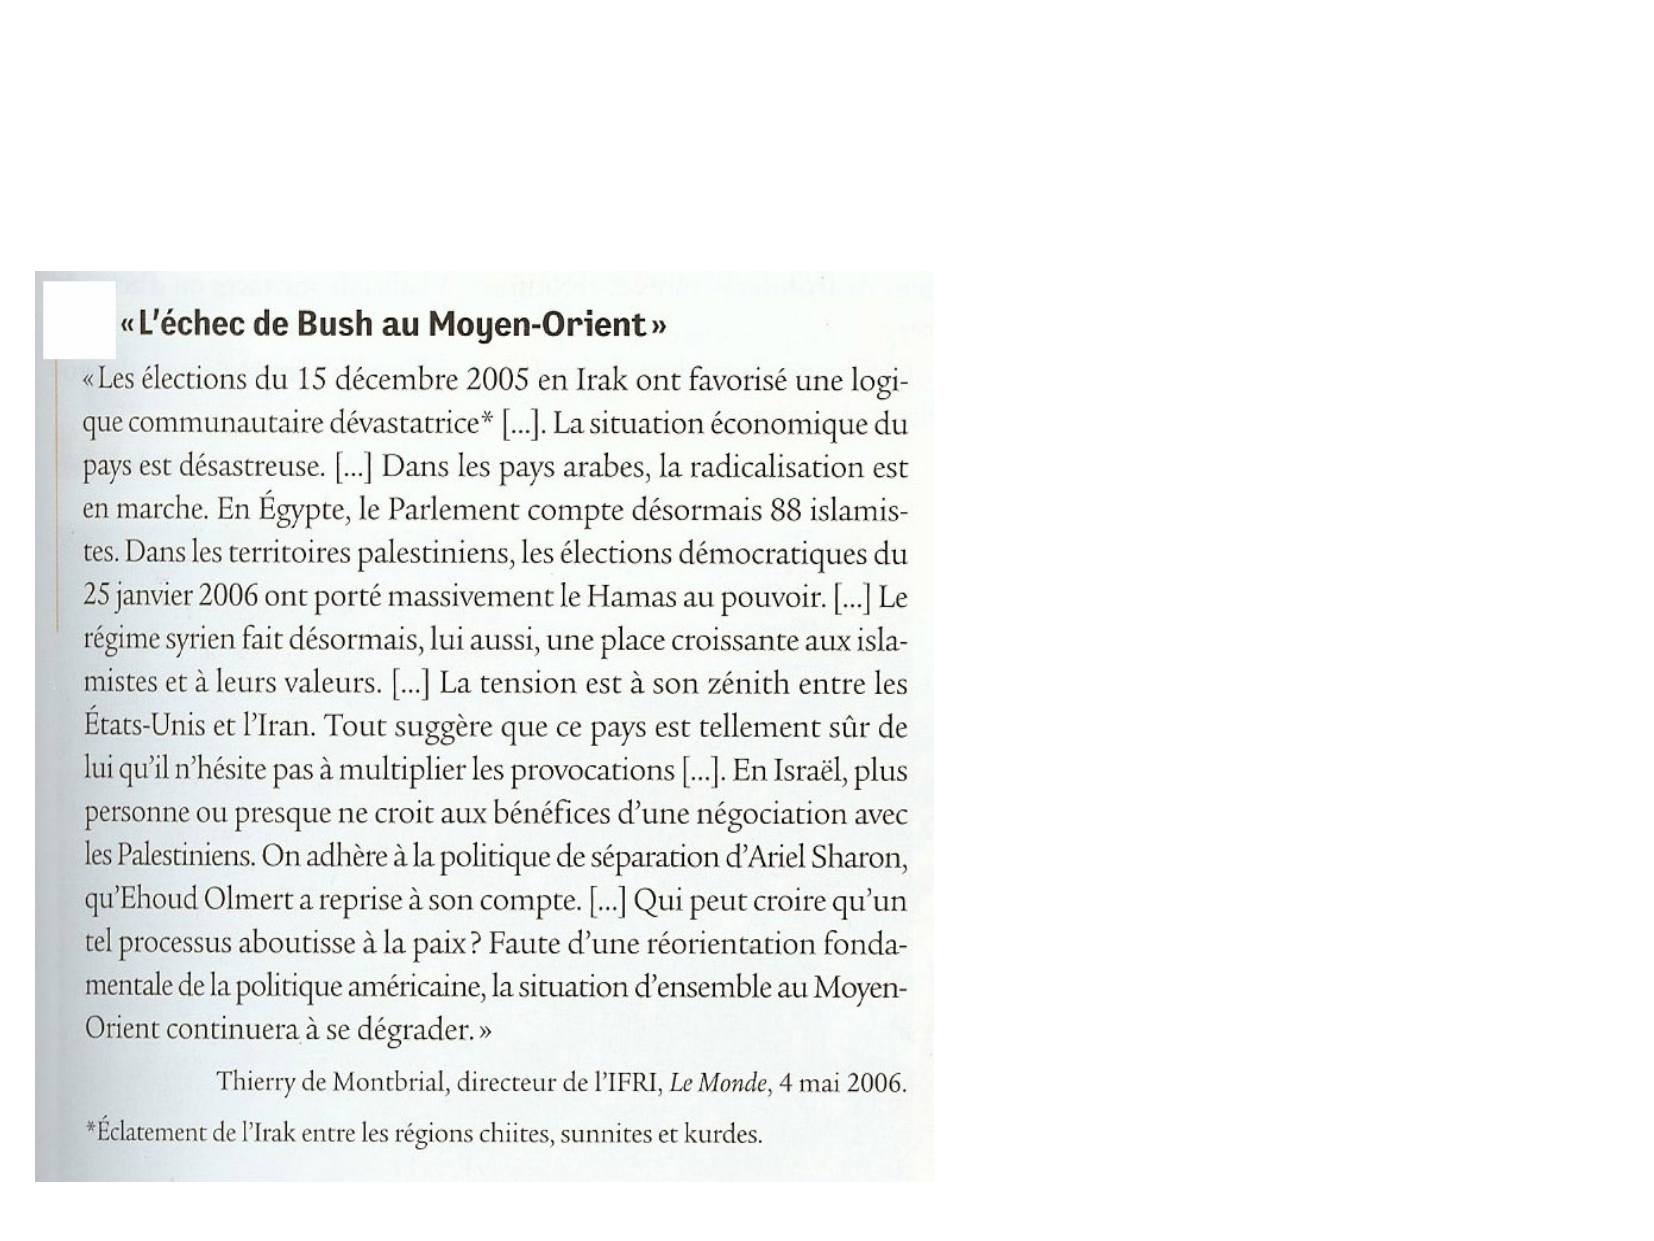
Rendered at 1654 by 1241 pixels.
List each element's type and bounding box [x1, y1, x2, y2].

picture [35, 271, 934, 1182]
